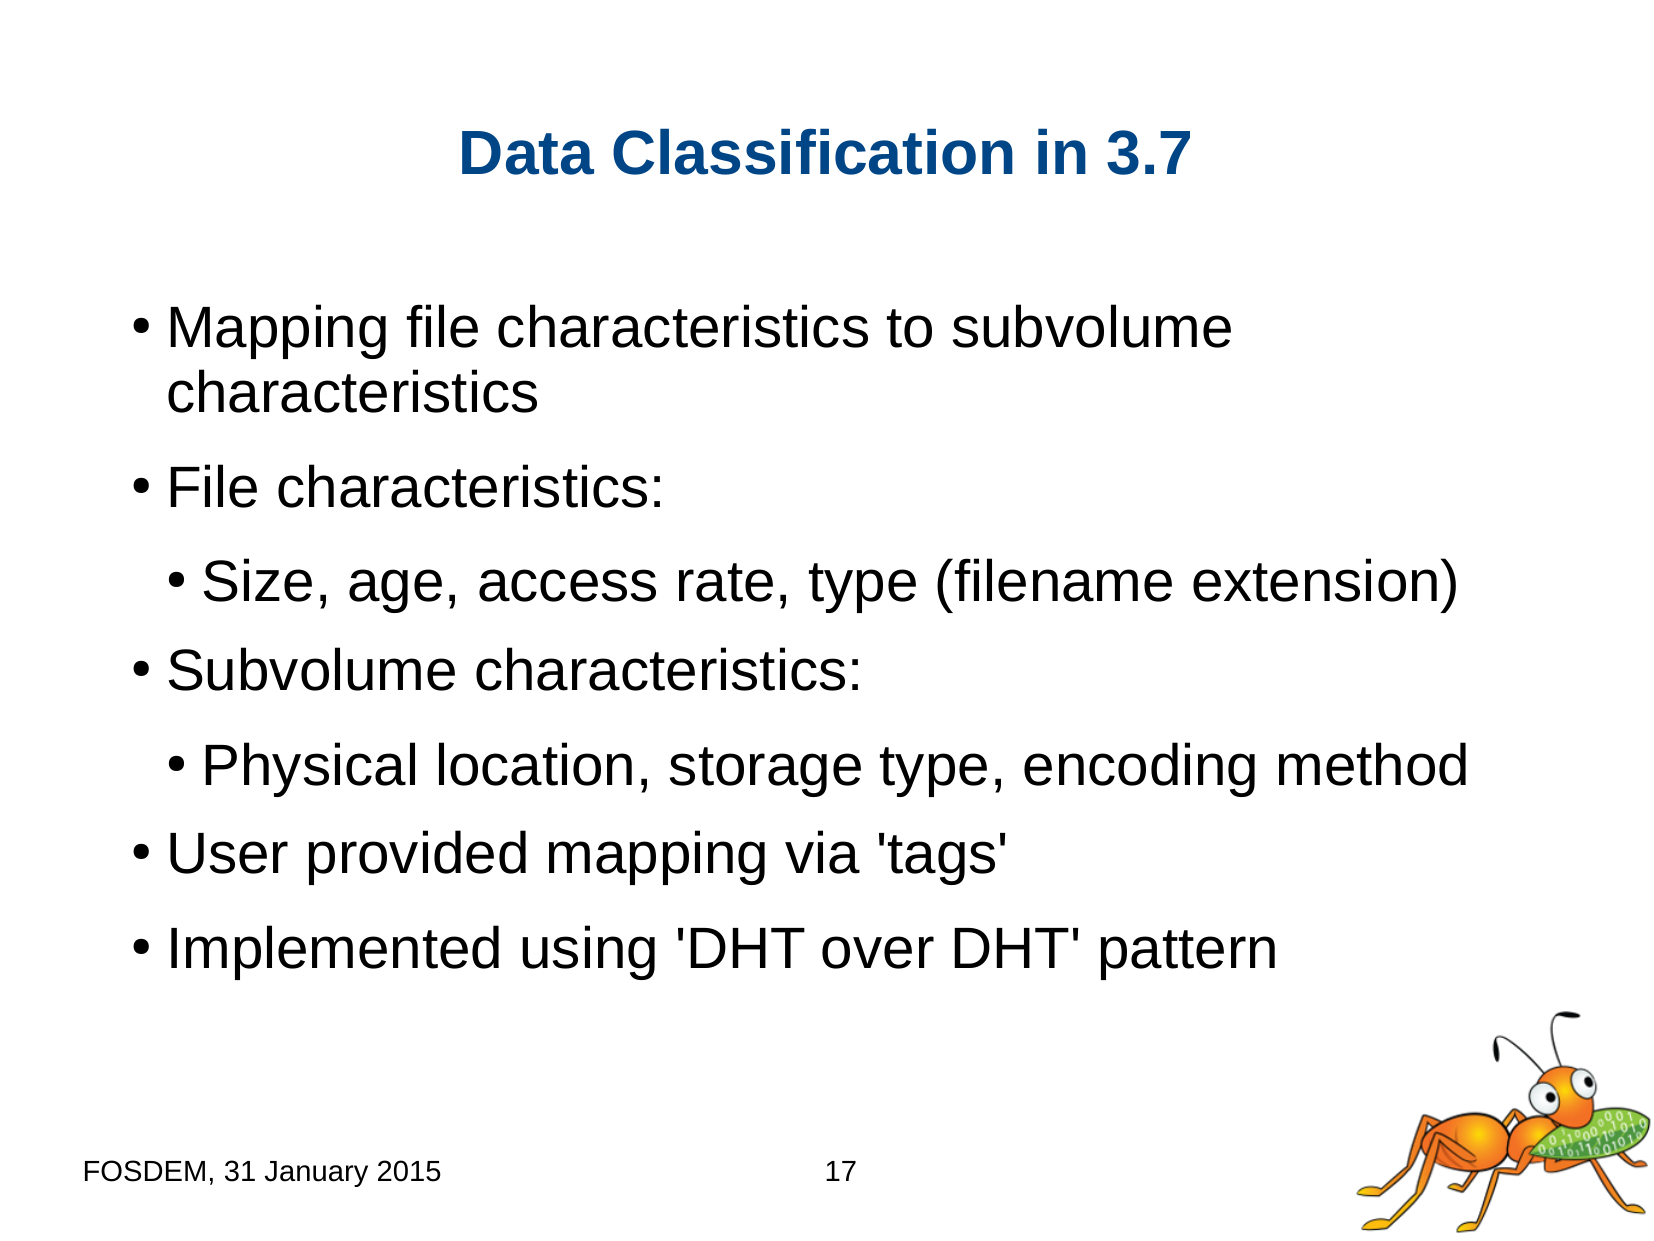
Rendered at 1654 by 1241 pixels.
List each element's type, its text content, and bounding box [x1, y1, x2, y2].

list Mapping file characteristics to subvolume characteristics File characteristics: Size, age, access rate, type (filename extension) Subvolume characteristics: Physical location, storage type, encoding method User provided mapping via 'tags' Implemented using 'DHT over DHT' pattern [130, 294, 1619, 1120]
title Data Classification in 3.7 [82, 49, 1571, 257]
picture [1353, 1009, 1654, 1235]
